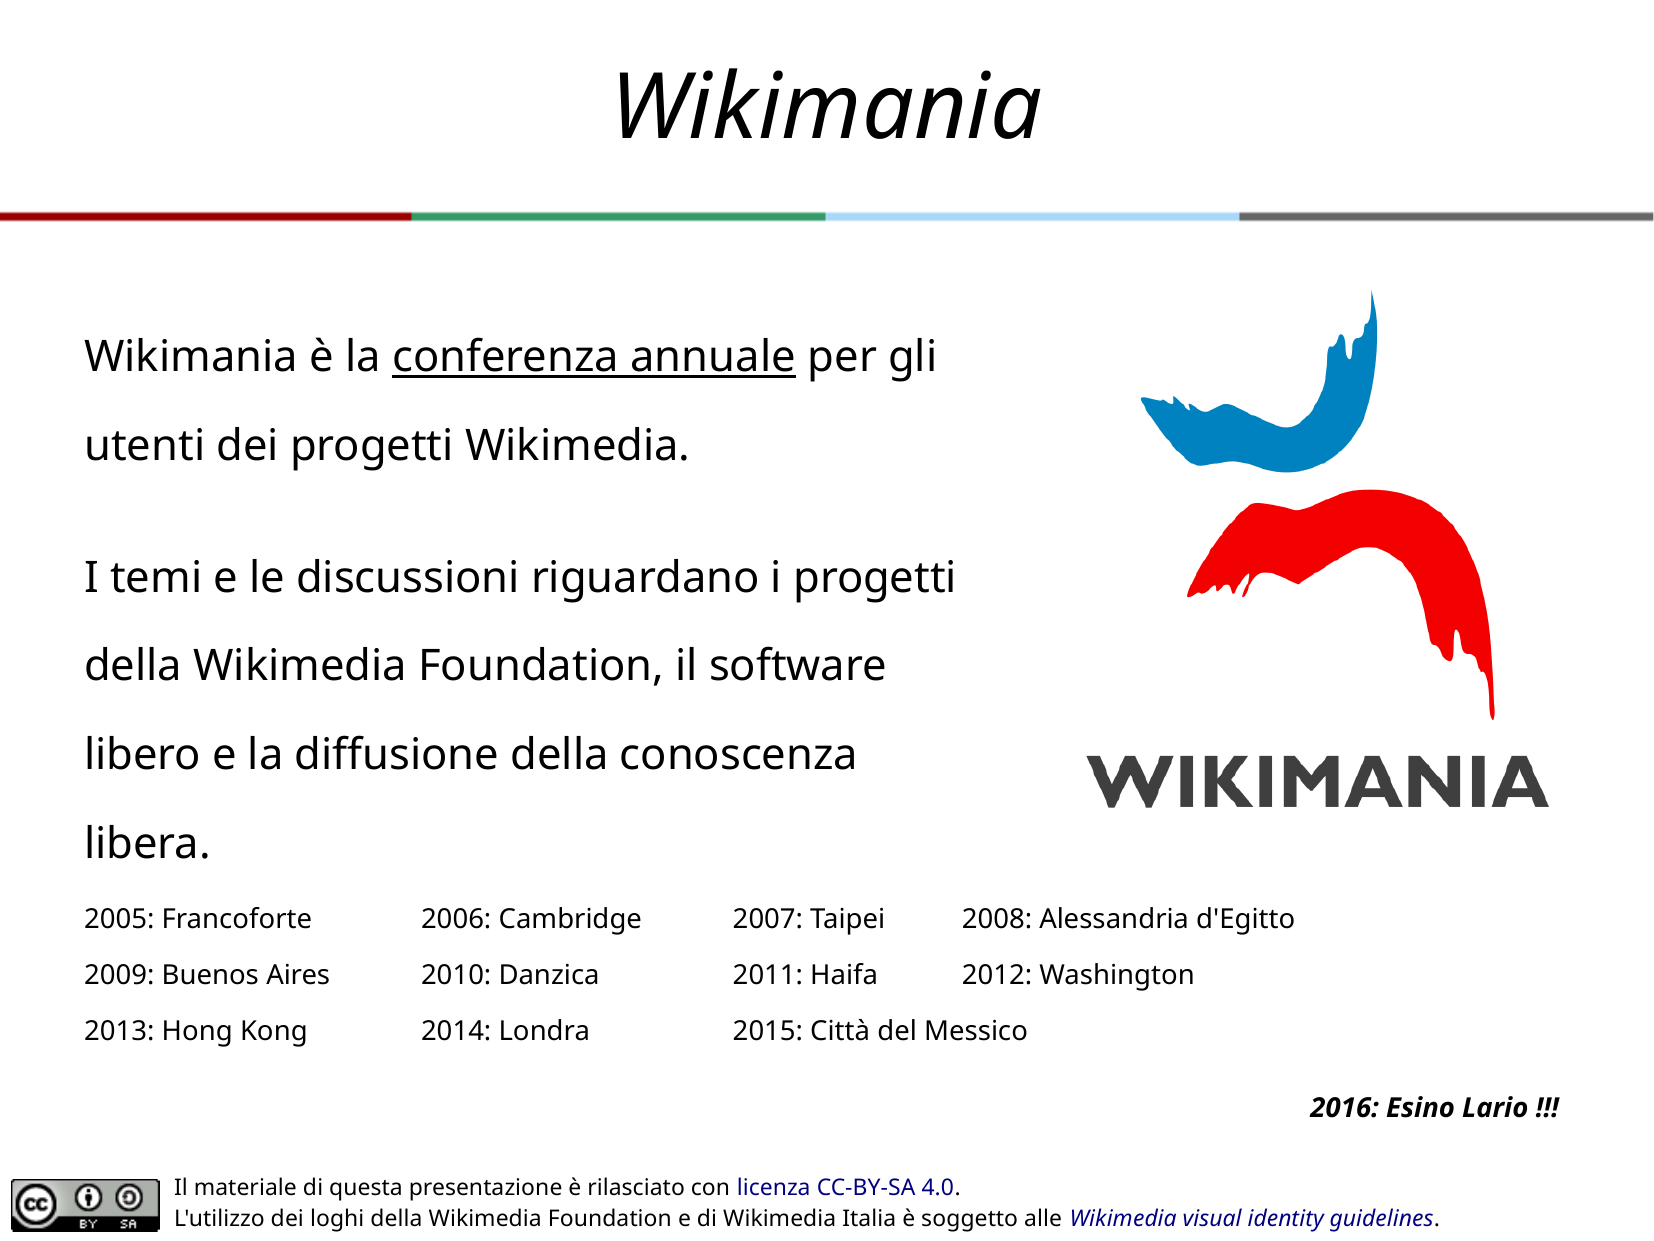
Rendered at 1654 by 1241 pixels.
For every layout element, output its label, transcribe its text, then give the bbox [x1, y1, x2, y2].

title Wikimania [82, 0, 1571, 200]
list Wikimania è la conferenza annuale per gli utenti dei progetti Wikimedia. I temi e le discussioni riguardano i progetti della Wikimedia Foundation, il software libero e la diffusione della conoscenza libera. [84, 295, 993, 875]
picture [1068, 271, 1571, 825]
picture [11, 1179, 160, 1232]
list 2005: Francoforte 2006: Cambridge 2007: Taipei 2008: Alessandria d'Egitto 2009: Buenos Aires 2010: Danzica 2011: Haifa 2012: Washington 2013: Hong Kong 2014: Londra 2015: Città del Messico 2016: Esino Lario !!! [84, 879, 1560, 1128]
text_box Il materiale di questa presentazione è rilasciato con licenza CC-BY-SA 4.0. L'utilizzo dei loghi della Wikimedia Foundation e di Wikimedia Italia è soggetto alle Wikimedia visual identity guidelines. [159, 1163, 1595, 1235]
picture [0, 200, 1654, 235]
